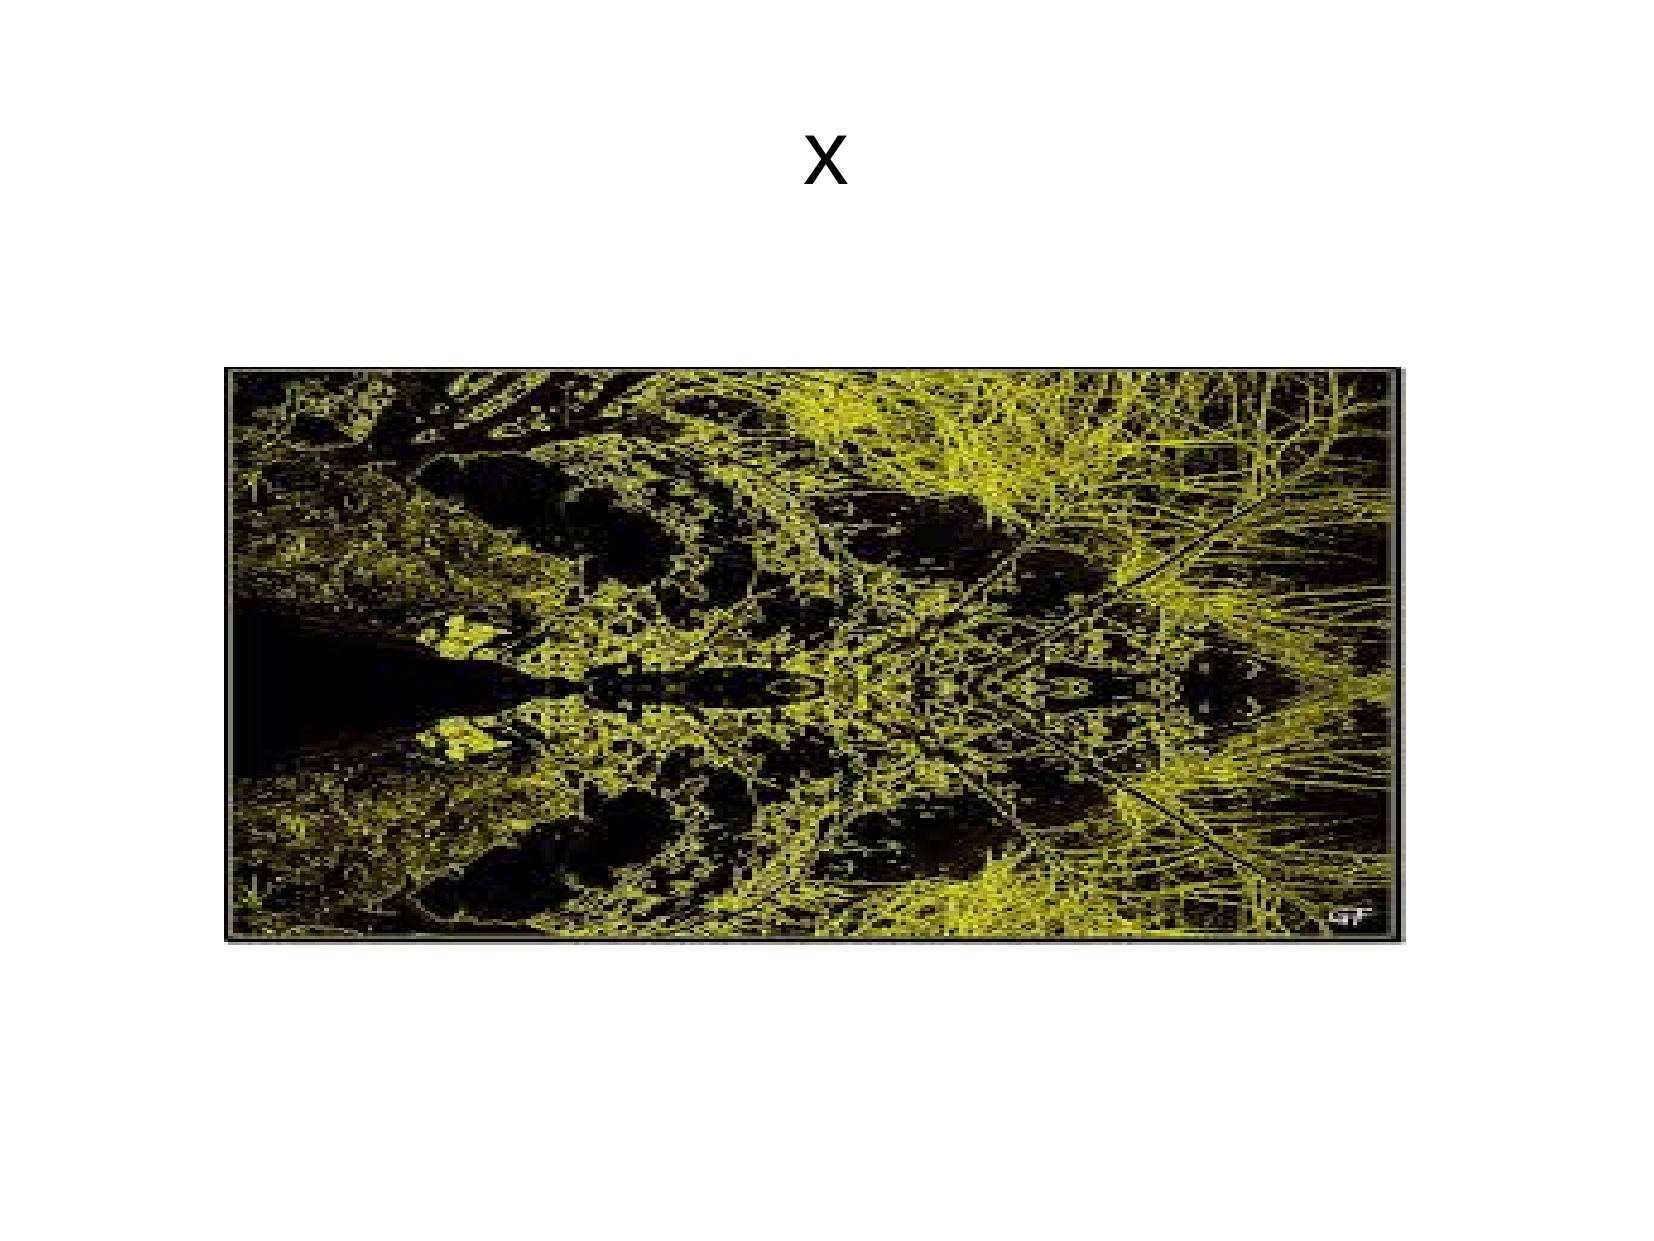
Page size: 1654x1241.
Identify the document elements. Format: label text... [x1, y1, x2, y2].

title x [82, 49, 1571, 257]
picture [224, 367, 1406, 945]
